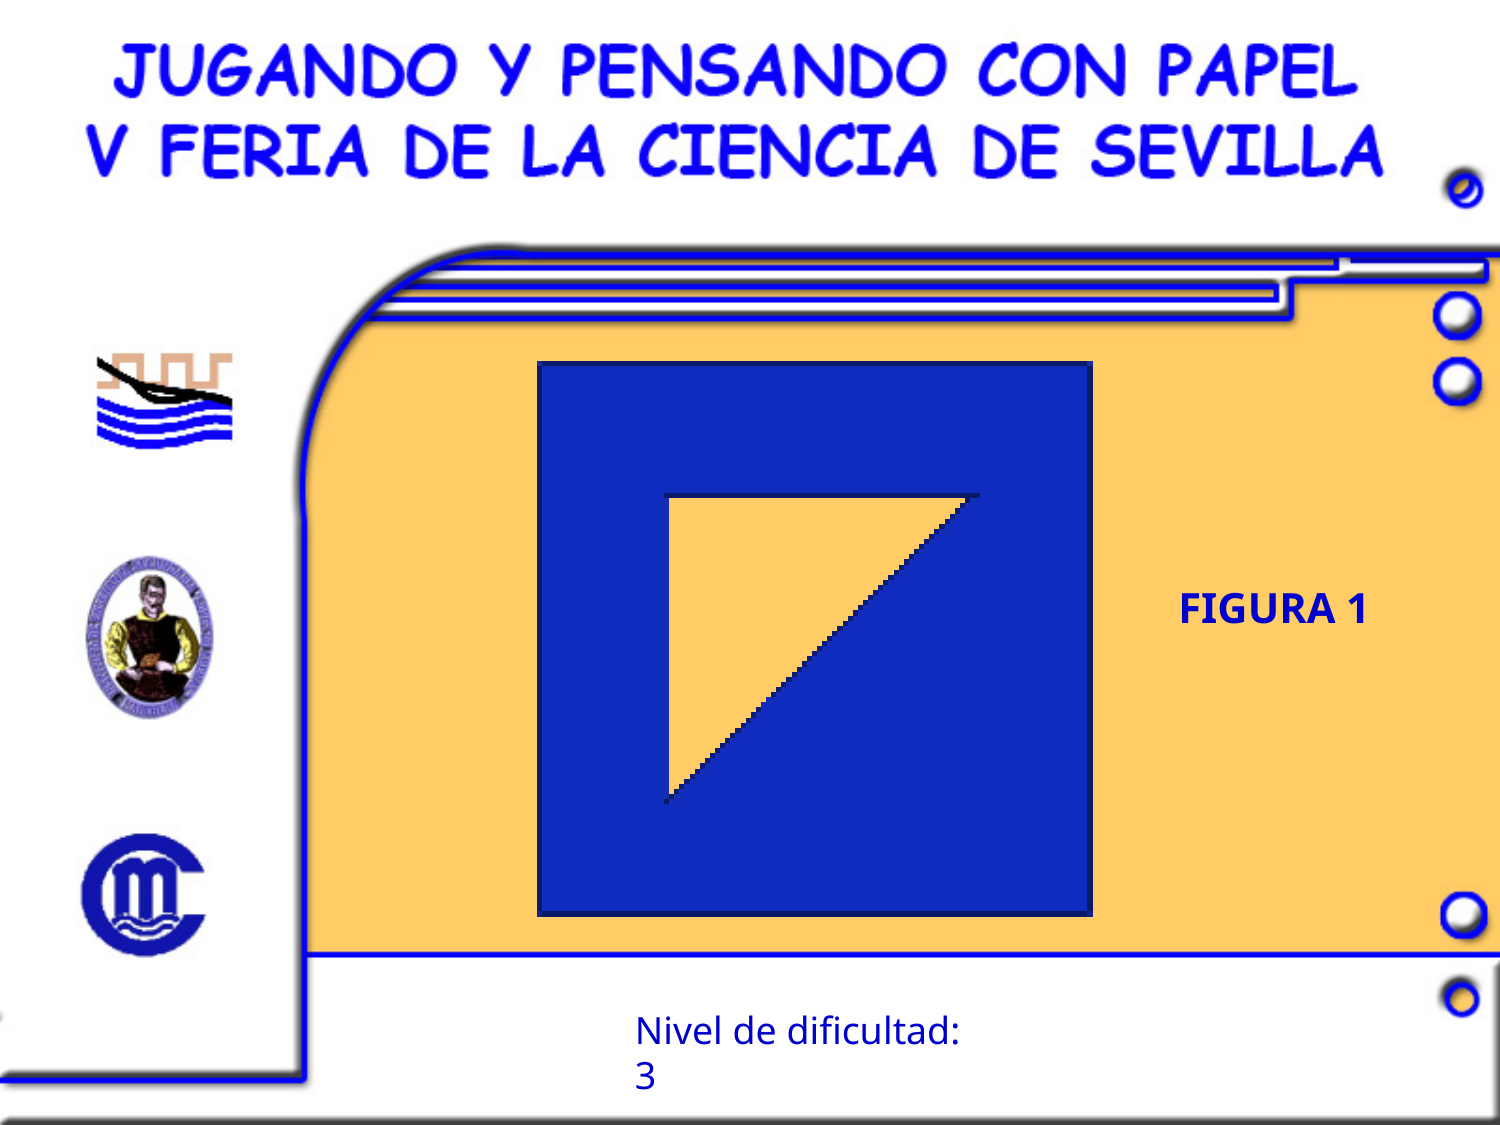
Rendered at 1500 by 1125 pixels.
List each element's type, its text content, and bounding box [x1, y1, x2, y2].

picture [0, 0, 1500, 1125]
text_box Nivel de dificultad: 3 [620, 999, 987, 1105]
text_box FIGURA 1 [1163, 574, 1400, 640]
